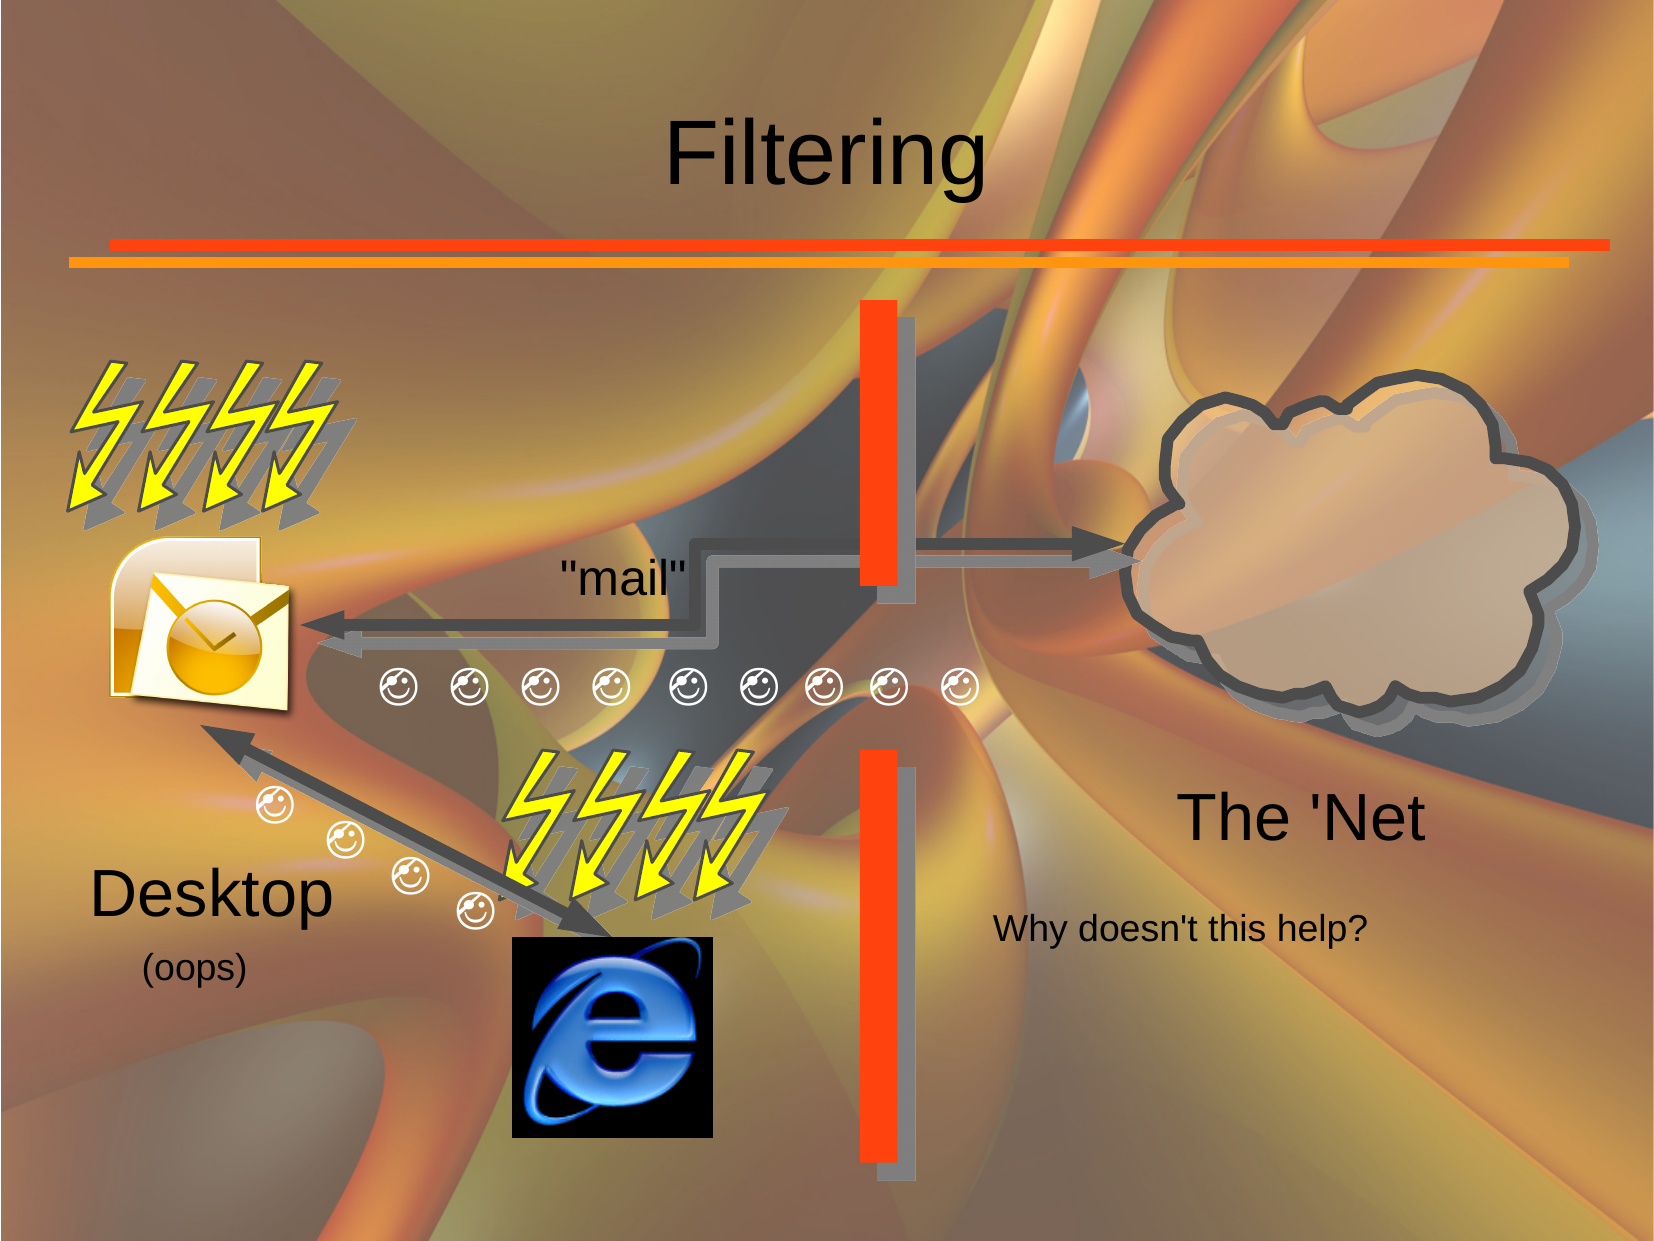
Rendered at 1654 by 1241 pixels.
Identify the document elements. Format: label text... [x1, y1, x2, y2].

text_box  [362, 663, 433, 740]
text_box "mail" [545, 542, 702, 620]
text_box  [723, 663, 788, 740]
text_box [570, 750, 646, 901]
text_box  [238, 781, 311, 858]
text_box The 'Net [1161, 772, 1442, 871]
text_box  [575, 663, 648, 740]
text_box (oops) [126, 939, 263, 1001]
text_box  [309, 816, 382, 894]
text_box  [433, 663, 504, 740]
text_box [67, 361, 143, 512]
text_box  [504, 663, 575, 740]
text_box [859, 749, 898, 1163]
text_box [1125, 374, 1576, 713]
text_box  [853, 663, 924, 740]
picture [512, 937, 713, 1138]
text_box  [652, 663, 723, 740]
text_box Desktop [75, 848, 350, 947]
text_box  [924, 663, 997, 740]
text_box [262, 361, 338, 512]
text_box [502, 750, 575, 887]
text_box [203, 361, 279, 512]
text_box  [788, 663, 853, 740]
text_box [859, 300, 898, 586]
picture [100, 524, 301, 725]
title Filtering [82, 49, 1571, 257]
text_box  [439, 887, 512, 965]
text_box [635, 750, 711, 901]
text_box [138, 361, 214, 512]
text_box [694, 750, 770, 901]
text_box  [374, 852, 447, 929]
text_box Why doesn't this help? [978, 900, 1384, 962]
